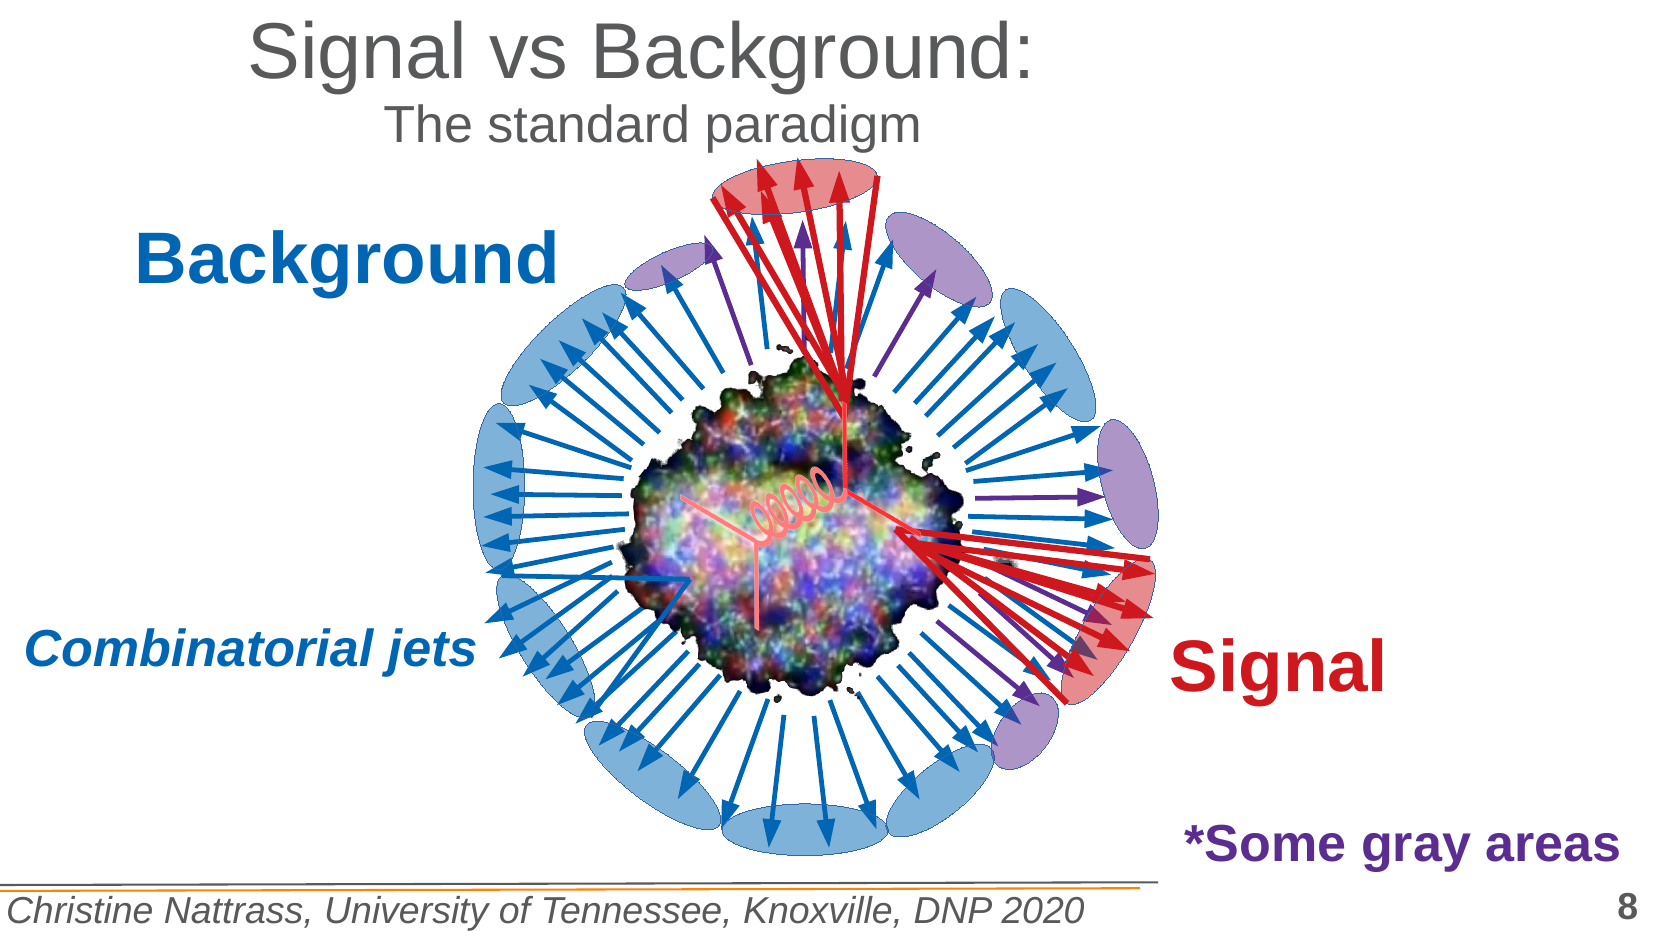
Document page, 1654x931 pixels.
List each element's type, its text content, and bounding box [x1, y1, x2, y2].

picture [971, 578, 1053, 640]
text_box [584, 721, 721, 830]
text_box [496, 576, 596, 719]
text_box [1061, 560, 1156, 705]
text_box [712, 169, 878, 215]
picture [581, 318, 1053, 733]
text_box [885, 212, 993, 308]
text_box Background [120, 210, 586, 313]
text_box Signal [1155, 618, 1536, 722]
text_box *Some gray areas [1170, 806, 1654, 880]
text_box Combinatorial jets [0, 611, 544, 790]
picture [804, 318, 817, 340]
text_box [721, 692, 1059, 856]
text_box [473, 242, 713, 570]
text_box [1097, 419, 1159, 549]
title Signal vs Background: The standard paradigm [0, 0, 1306, 169]
picture [581, 580, 684, 703]
text_box [1000, 288, 1096, 422]
